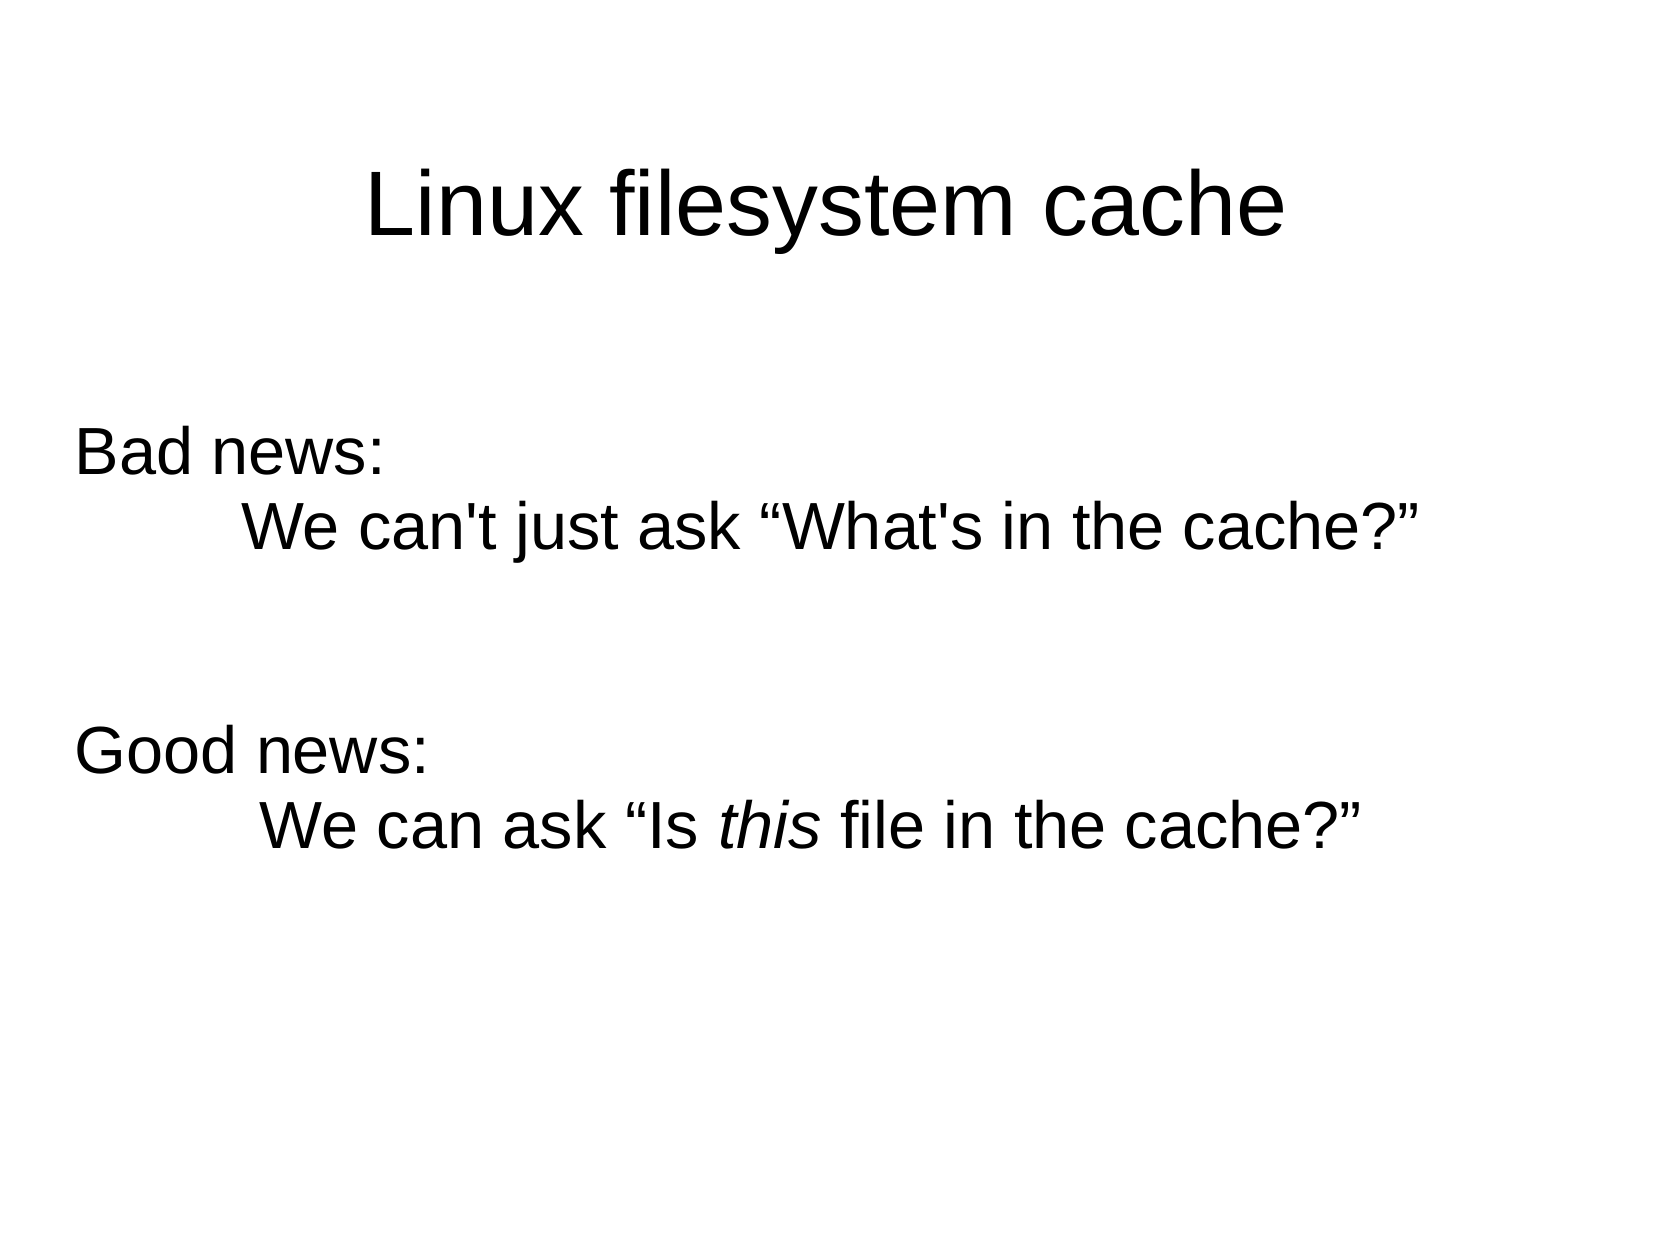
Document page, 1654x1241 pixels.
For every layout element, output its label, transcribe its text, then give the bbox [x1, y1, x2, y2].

title Linux filesystem cache [82, 49, 1571, 257]
text_box Bad news: We can't just ask “What's in the cache?” Good news: We can ask “Is this file in the cache?” [60, 406, 1437, 871]
